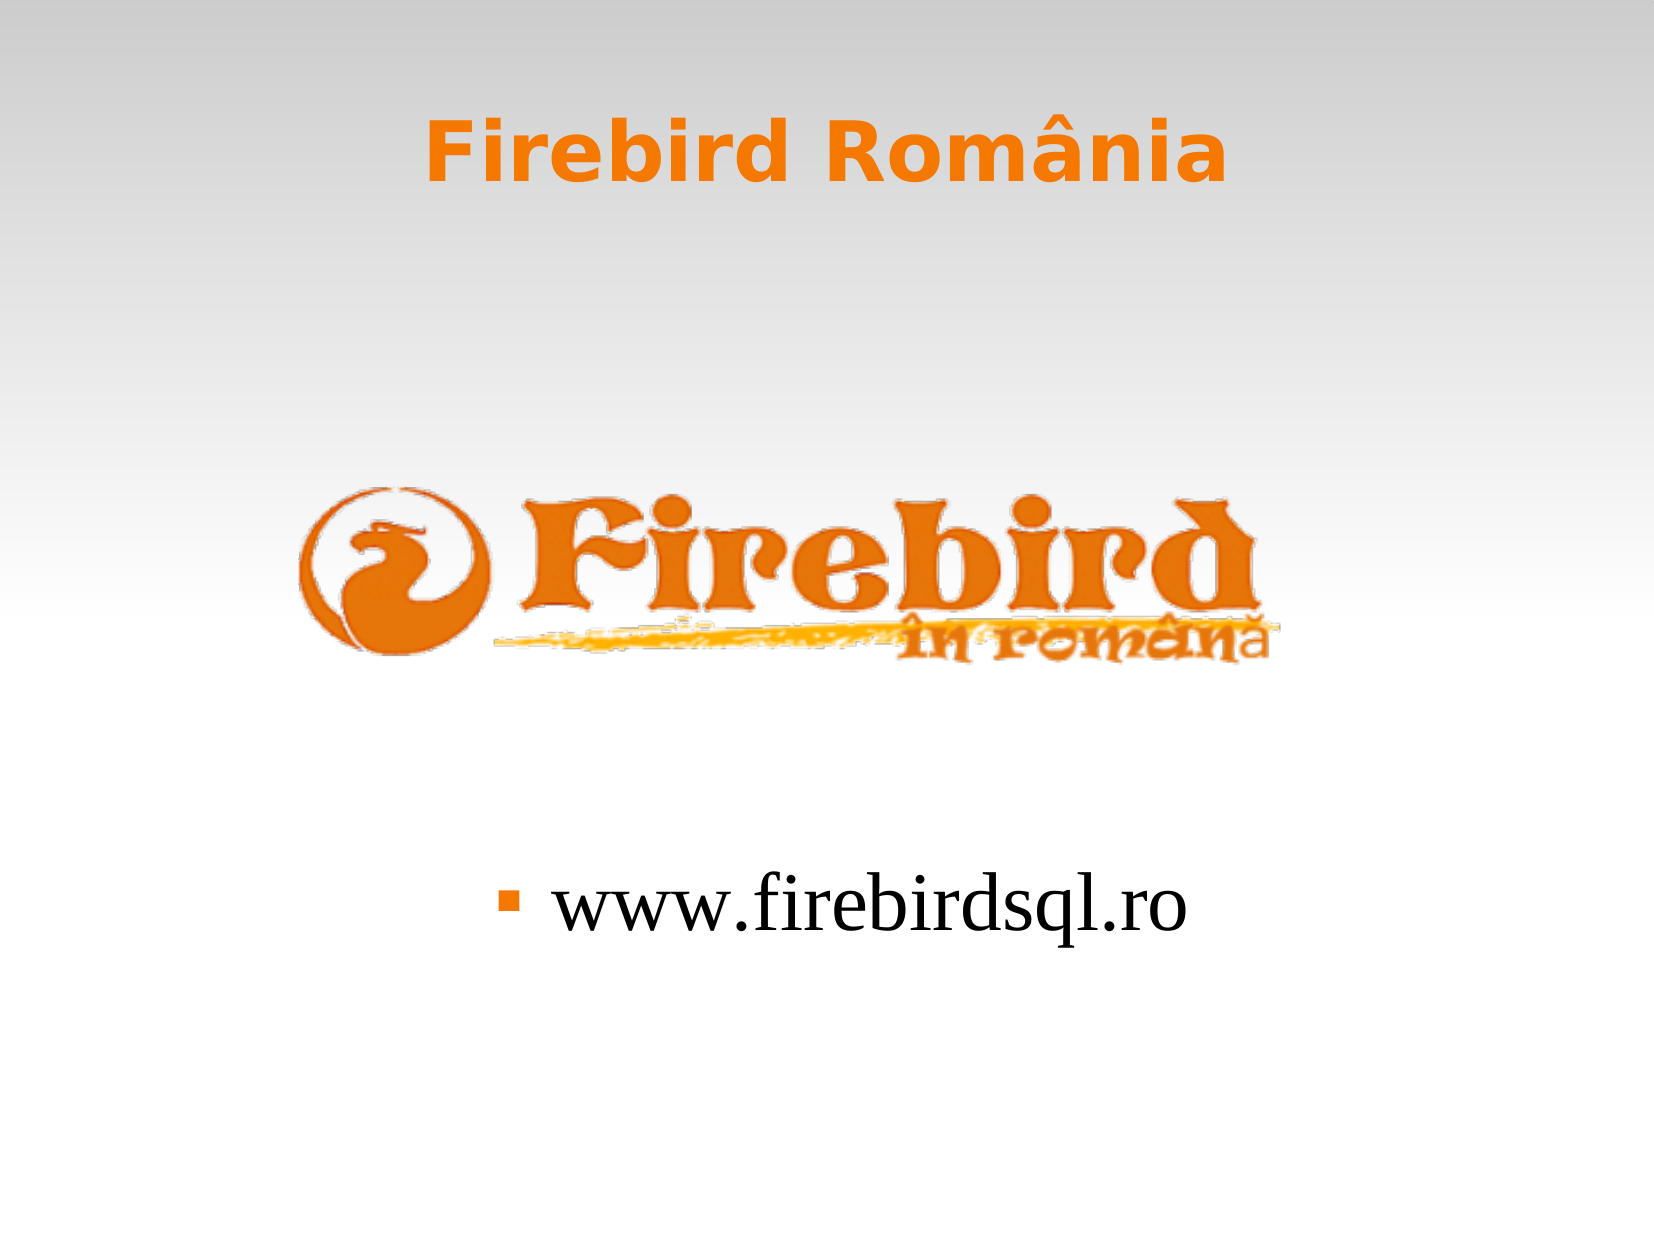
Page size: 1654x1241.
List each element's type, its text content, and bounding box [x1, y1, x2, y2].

picture [298, 486, 1418, 709]
list www.firebirdsql.ro [82, 856, 1571, 1094]
title Firebird România [82, 56, 1571, 250]
